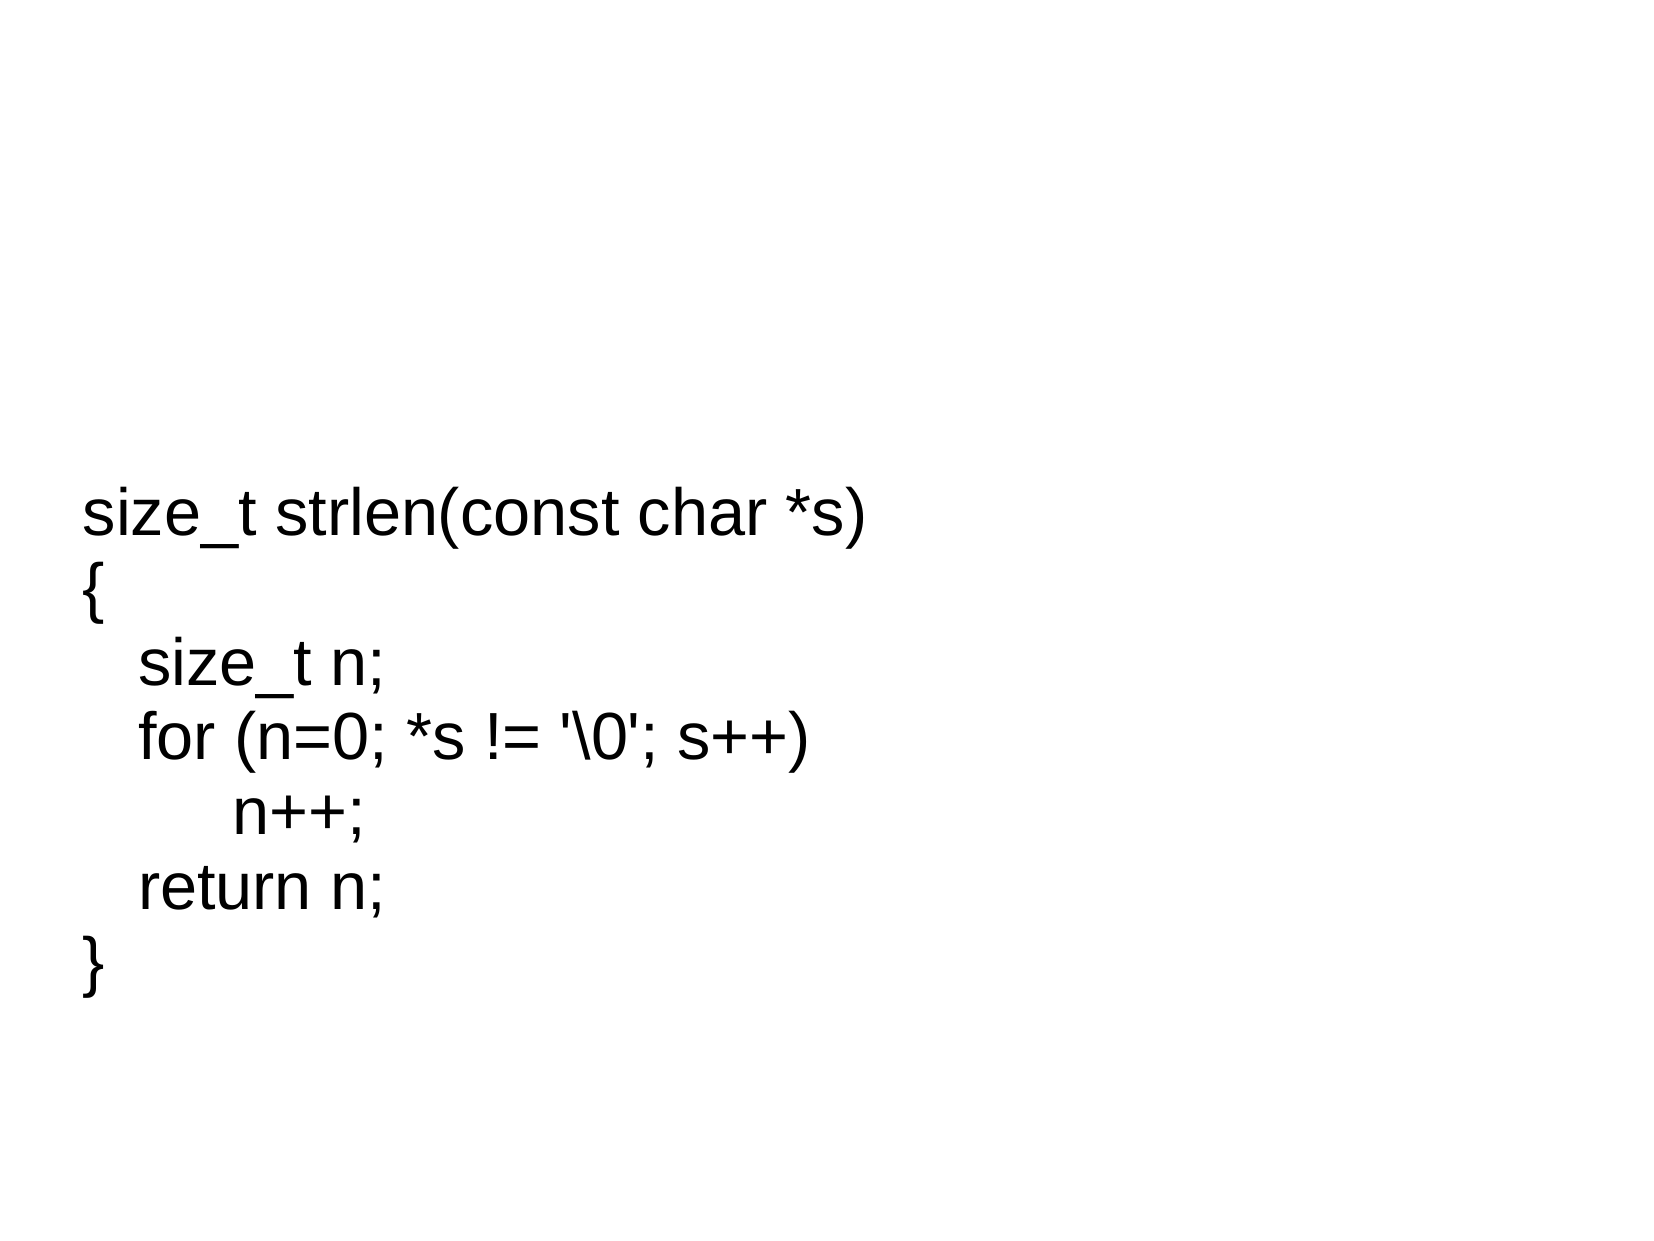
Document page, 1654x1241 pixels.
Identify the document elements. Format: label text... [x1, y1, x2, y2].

text_box size_t strlen(const char *s) { size_t n; for (n=0; *s != '\0'; s++) n++; return n; } [82, 297, 1571, 1102]
